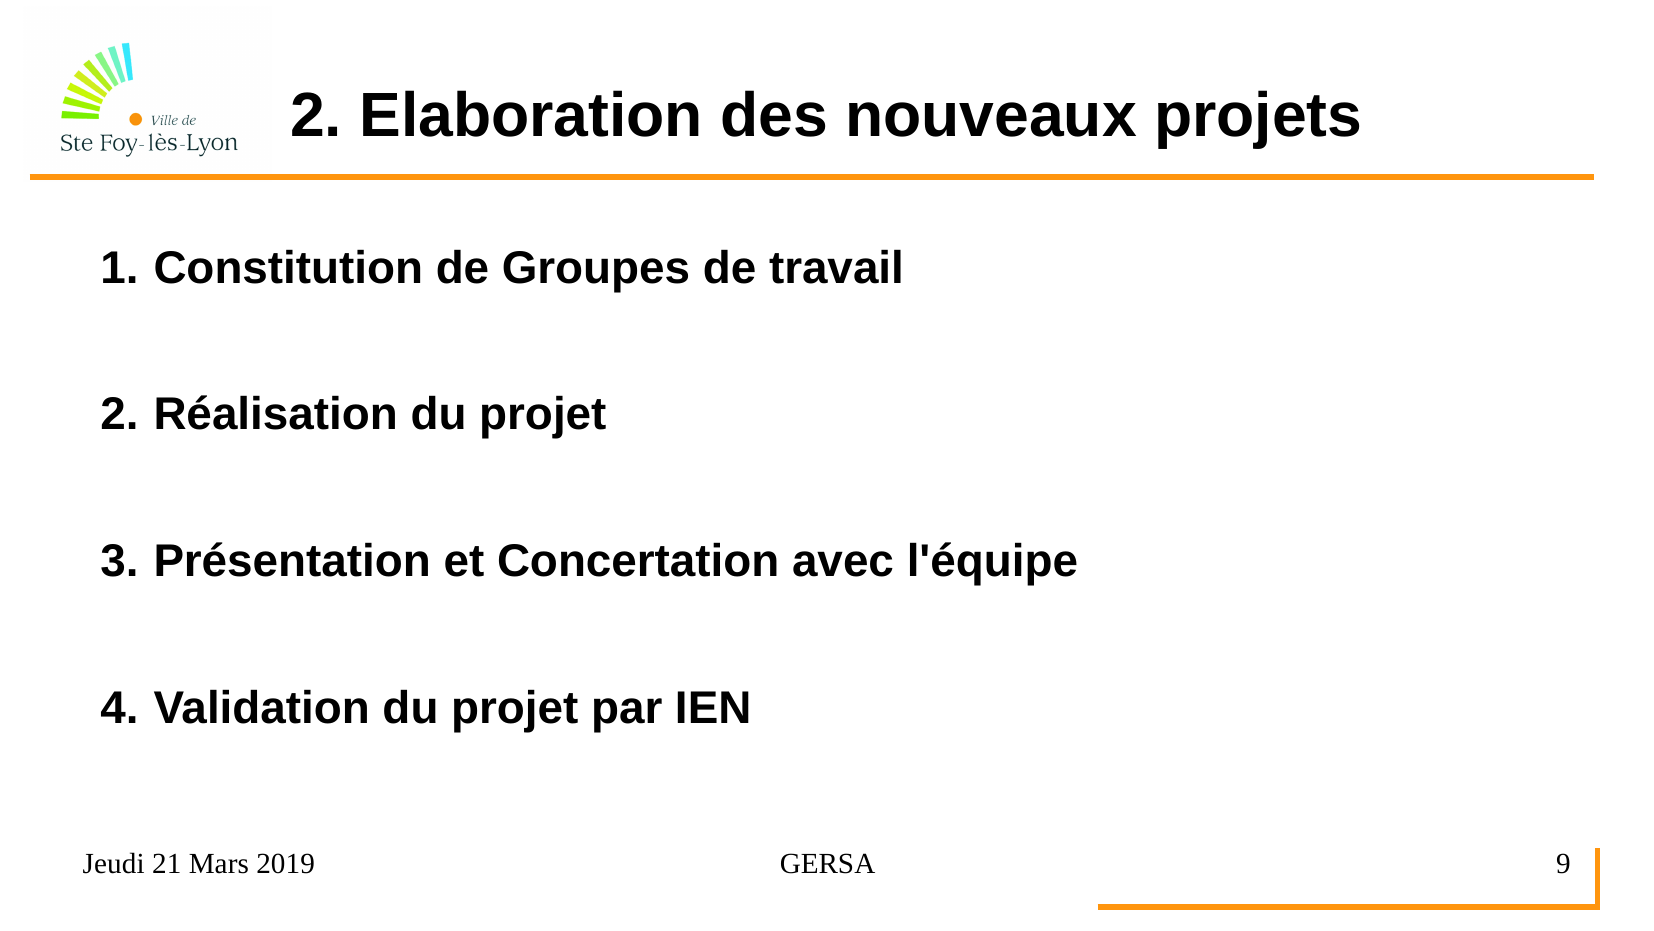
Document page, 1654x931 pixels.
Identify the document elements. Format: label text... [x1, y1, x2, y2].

picture [23, 6, 272, 182]
list Constitution de Groupes de travail Réalisation du projet Présentation et Concertation avec l'équipe Validation du projet par IEN [82, 217, 1571, 758]
title 2. Elaboration des nouveaux projets [82, 37, 1571, 193]
